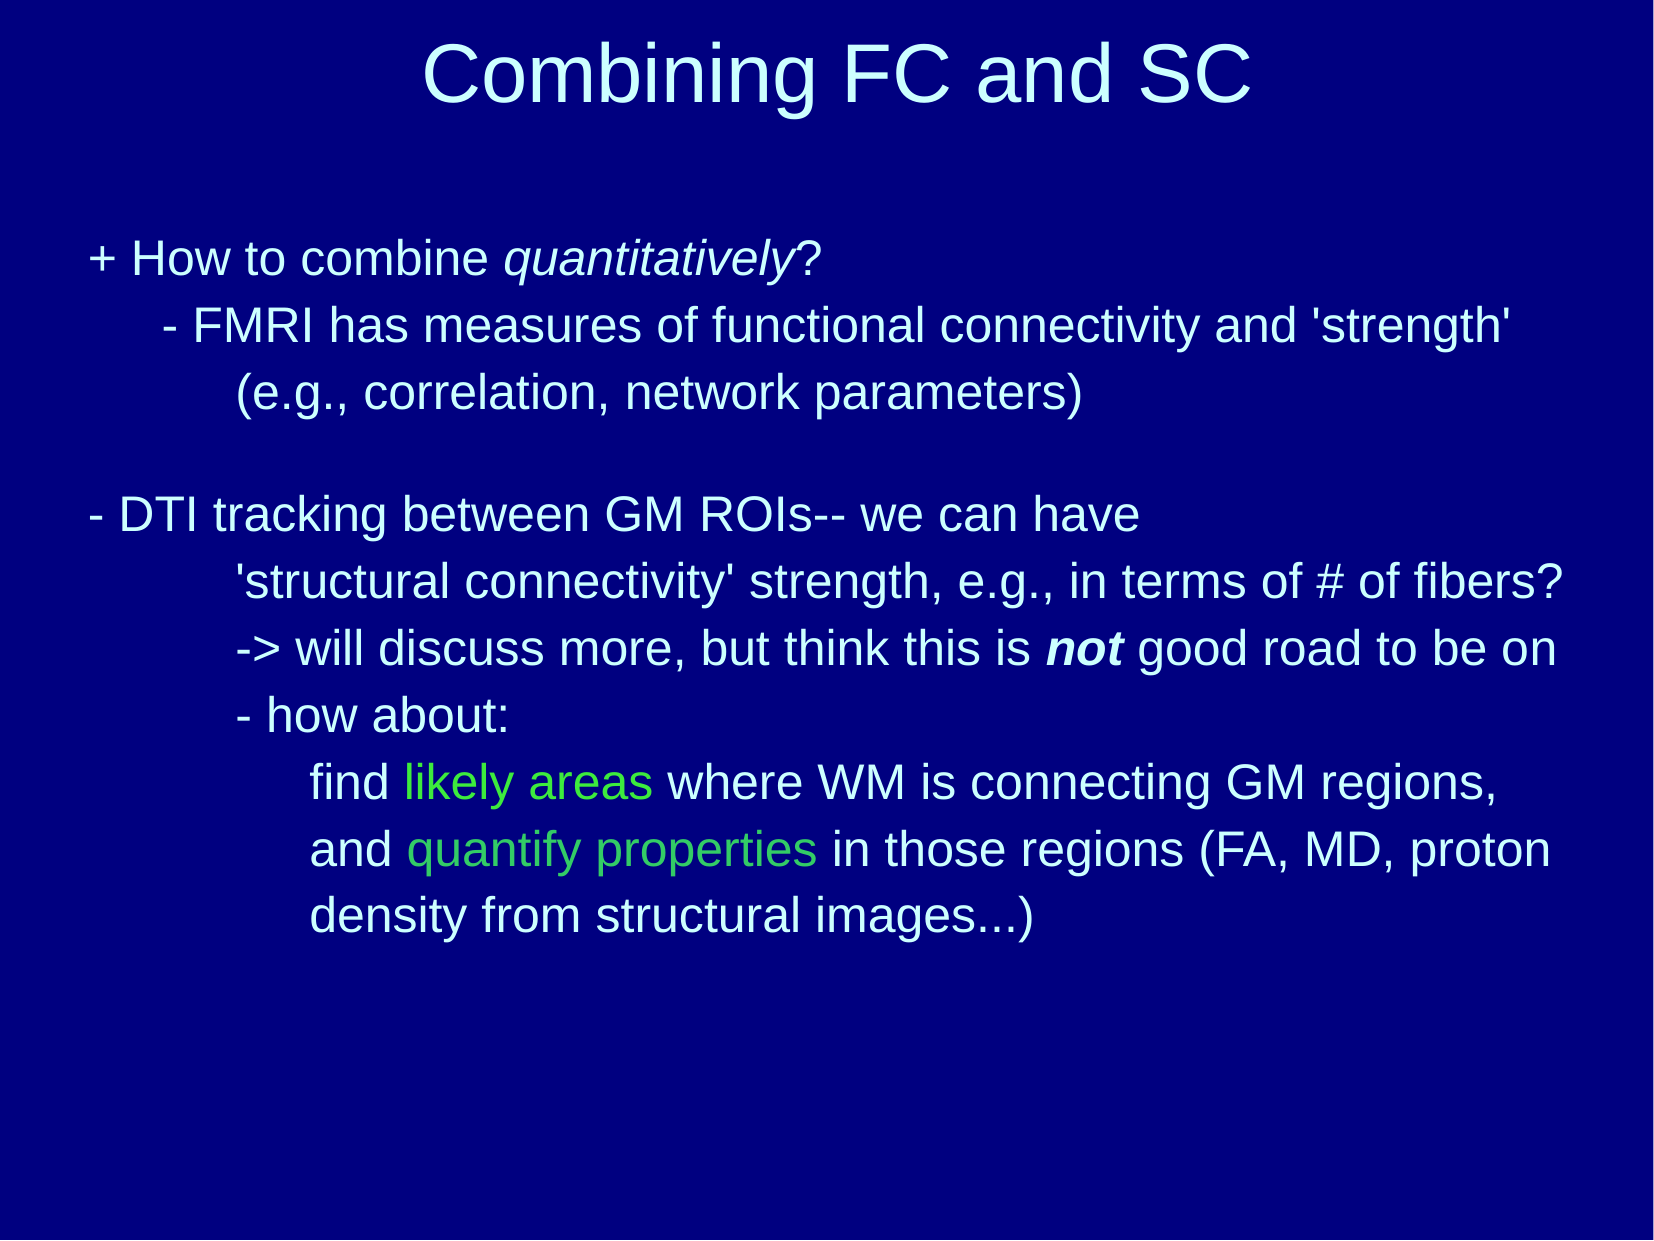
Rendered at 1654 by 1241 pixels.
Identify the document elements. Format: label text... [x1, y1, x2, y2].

text_box + How to combine quantitatively? - FMRI has measures of functional connectivity and 'strength' (e.g., correlation, network parameters) [73, 211, 1528, 417]
title Combining FC and SC [93, 6, 1582, 142]
text_box - DTI tracking between GM ROIs-- we can have 'structural connectivity' strength, e.g., in terms of # of fibers? -> will discuss more, but think this is not good road to be on - how about: find likely areas where WM is connecting GM regions, and quantify properties in those regions (FA, MD, proton density from structural images...) [73, 211, 1581, 952]
